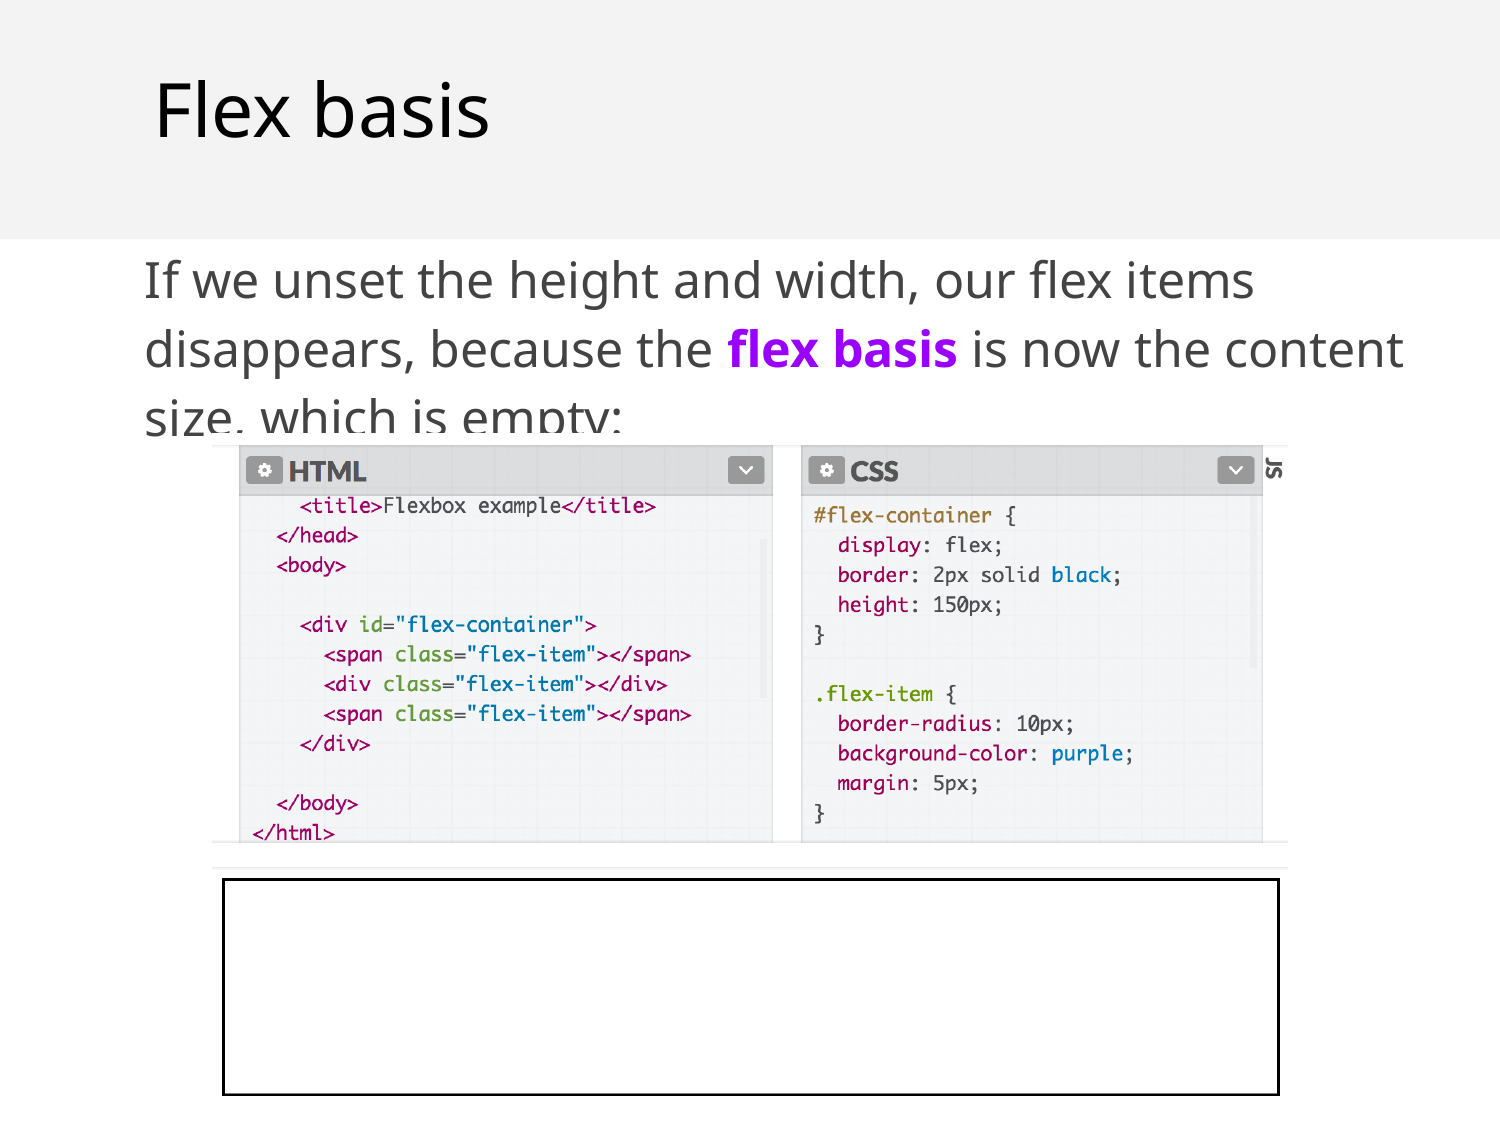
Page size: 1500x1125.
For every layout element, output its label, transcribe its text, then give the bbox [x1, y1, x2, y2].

picture [212, 433, 1288, 1113]
title Flex basis [138, 47, 1382, 173]
list If we unset the height and width, our flex items disappears, because the flex basis is now the content size, which is empty: [129, 224, 1439, 365]
